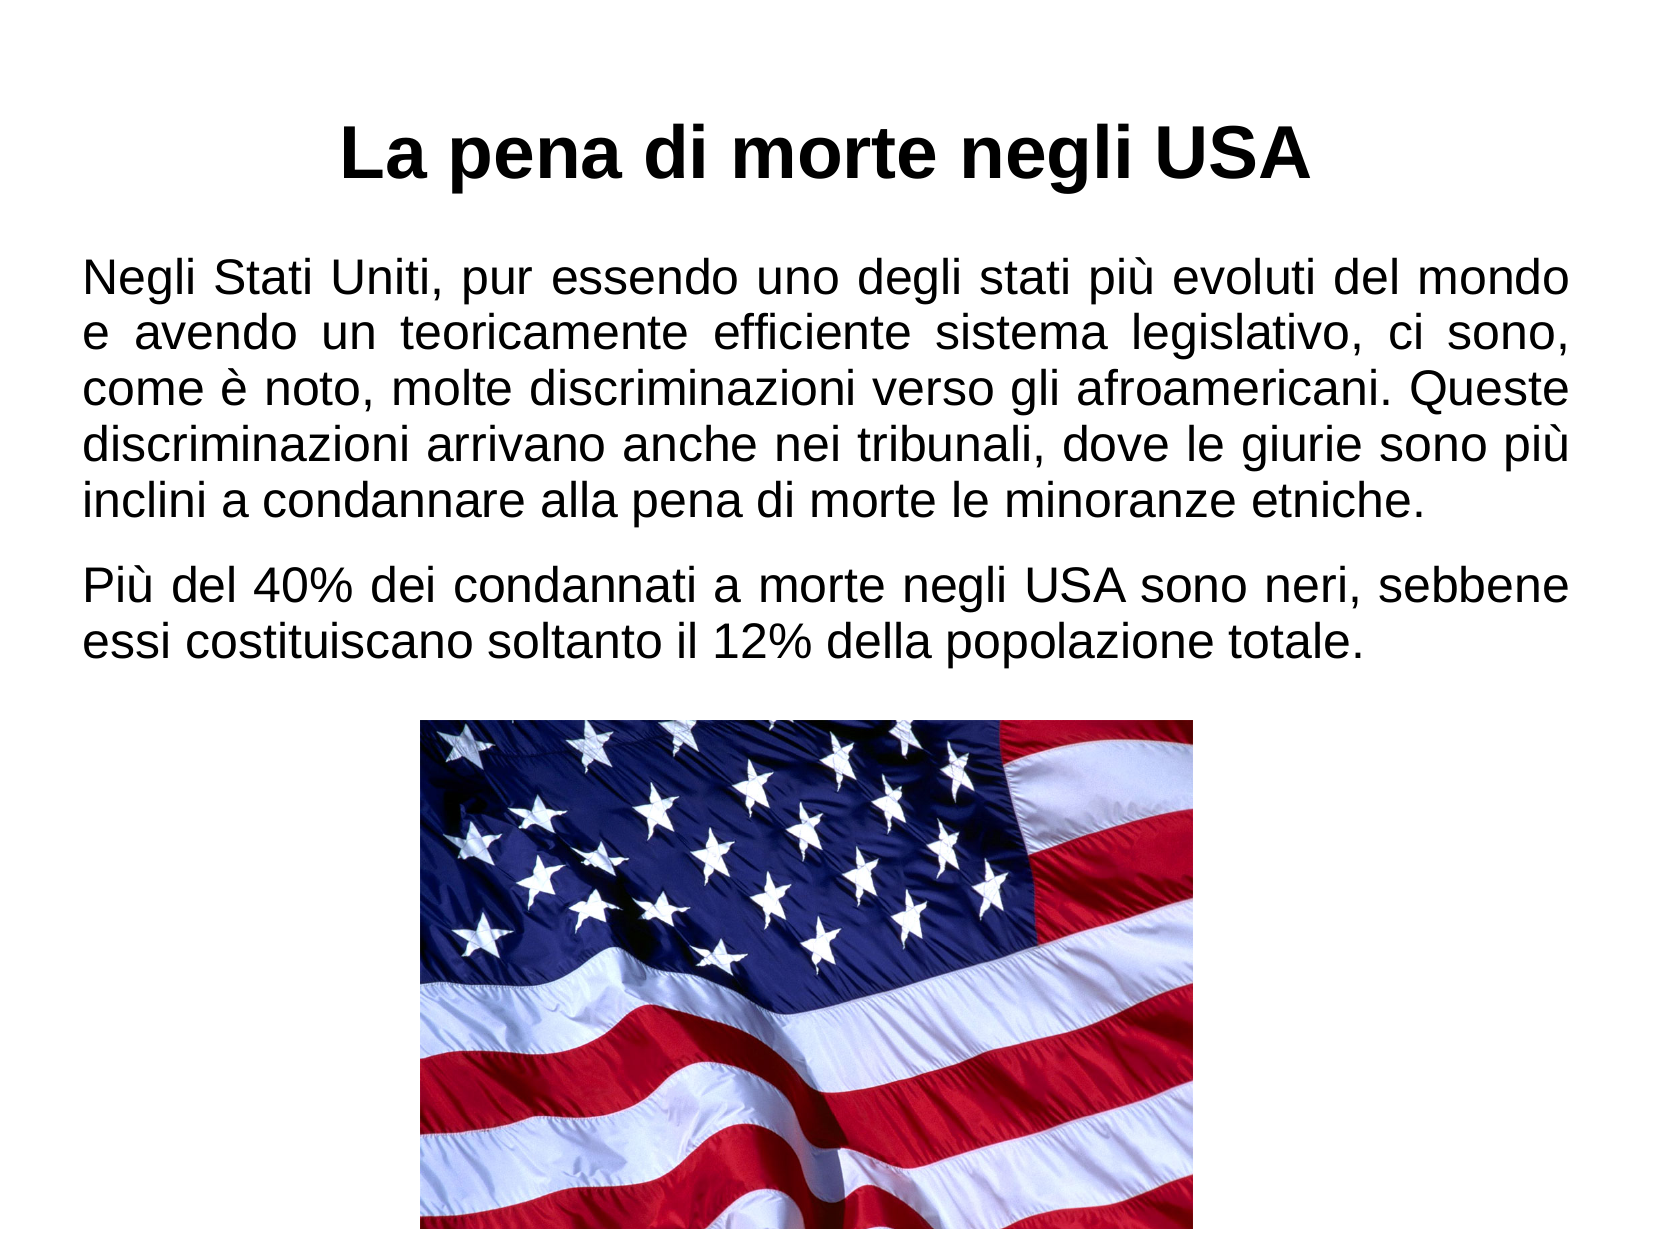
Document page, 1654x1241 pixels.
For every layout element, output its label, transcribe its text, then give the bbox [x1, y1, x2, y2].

list Negli Stati Uniti, pur essendo uno degli stati più evoluti del mondo e avendo un teoricamente efficiente sistema legislativo, ci sono, come è noto, molte discriminazioni verso gli afroamericani. Queste discriminazioni arrivano anche nei tribunali, dove le giurie sono più inclini a condannare alla pena di morte le minoranze etniche. Più del 40% dei condannati a morte negli USA sono neri, sebbene essi costituiscano soltanto il 12% della popolazione totale. [82, 248, 1571, 727]
title La pena di morte negli USA [82, 49, 1571, 248]
picture [420, 720, 1193, 1229]
